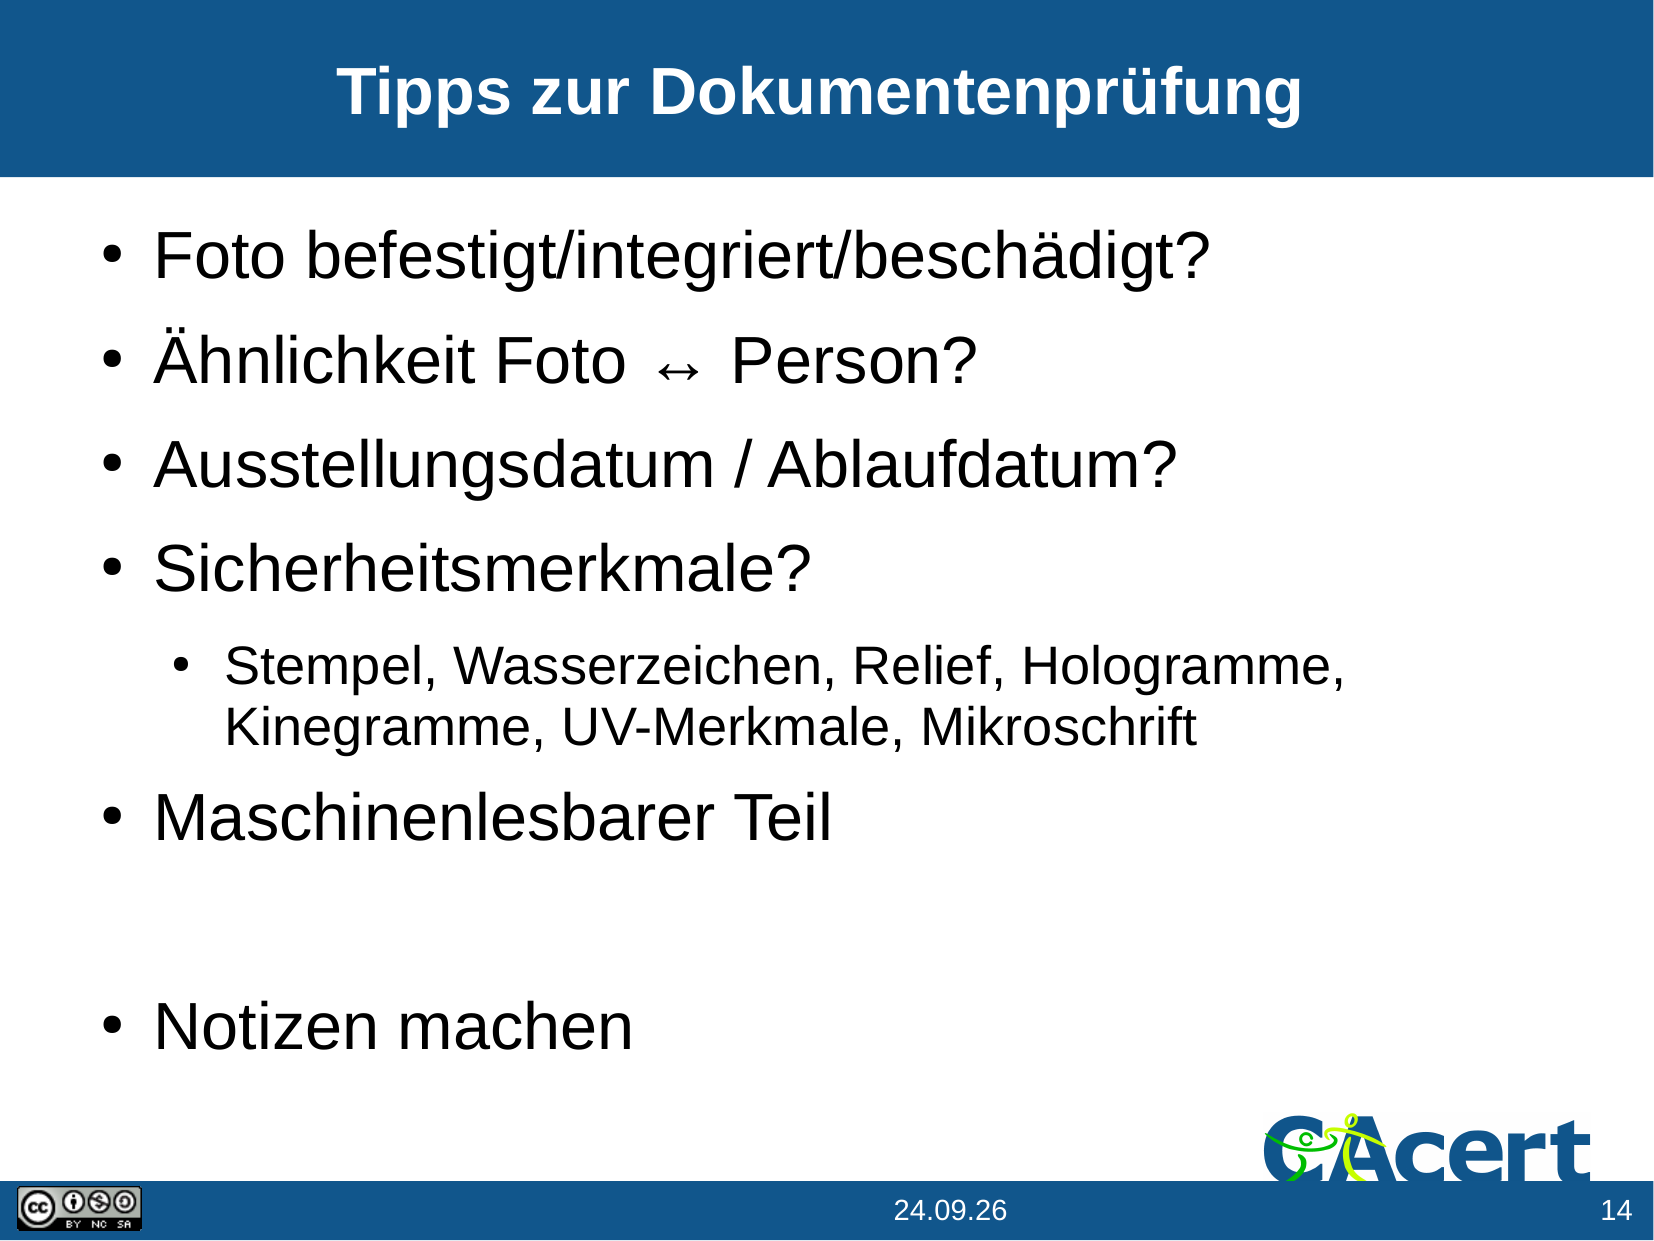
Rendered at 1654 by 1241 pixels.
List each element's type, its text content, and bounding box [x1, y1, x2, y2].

title Tipps zur Dokumentenprüfung [76, 17, 1565, 166]
picture [1263, 1112, 1591, 1181]
list Foto befestigt/integriert/beschädigt? Ähnlichkeit Foto ↔ Person? Ausstellungsdatum / Ablaufdatum? Sicherheitsmerkmale? Stempel, Wasserzeichen, Relief, Hologramme, Kinegramme, UV-Merkmale, Mikroschrift Maschinenlesbarer Teil Notizen machen [82, 218, 1571, 1091]
picture [17, 1186, 142, 1231]
